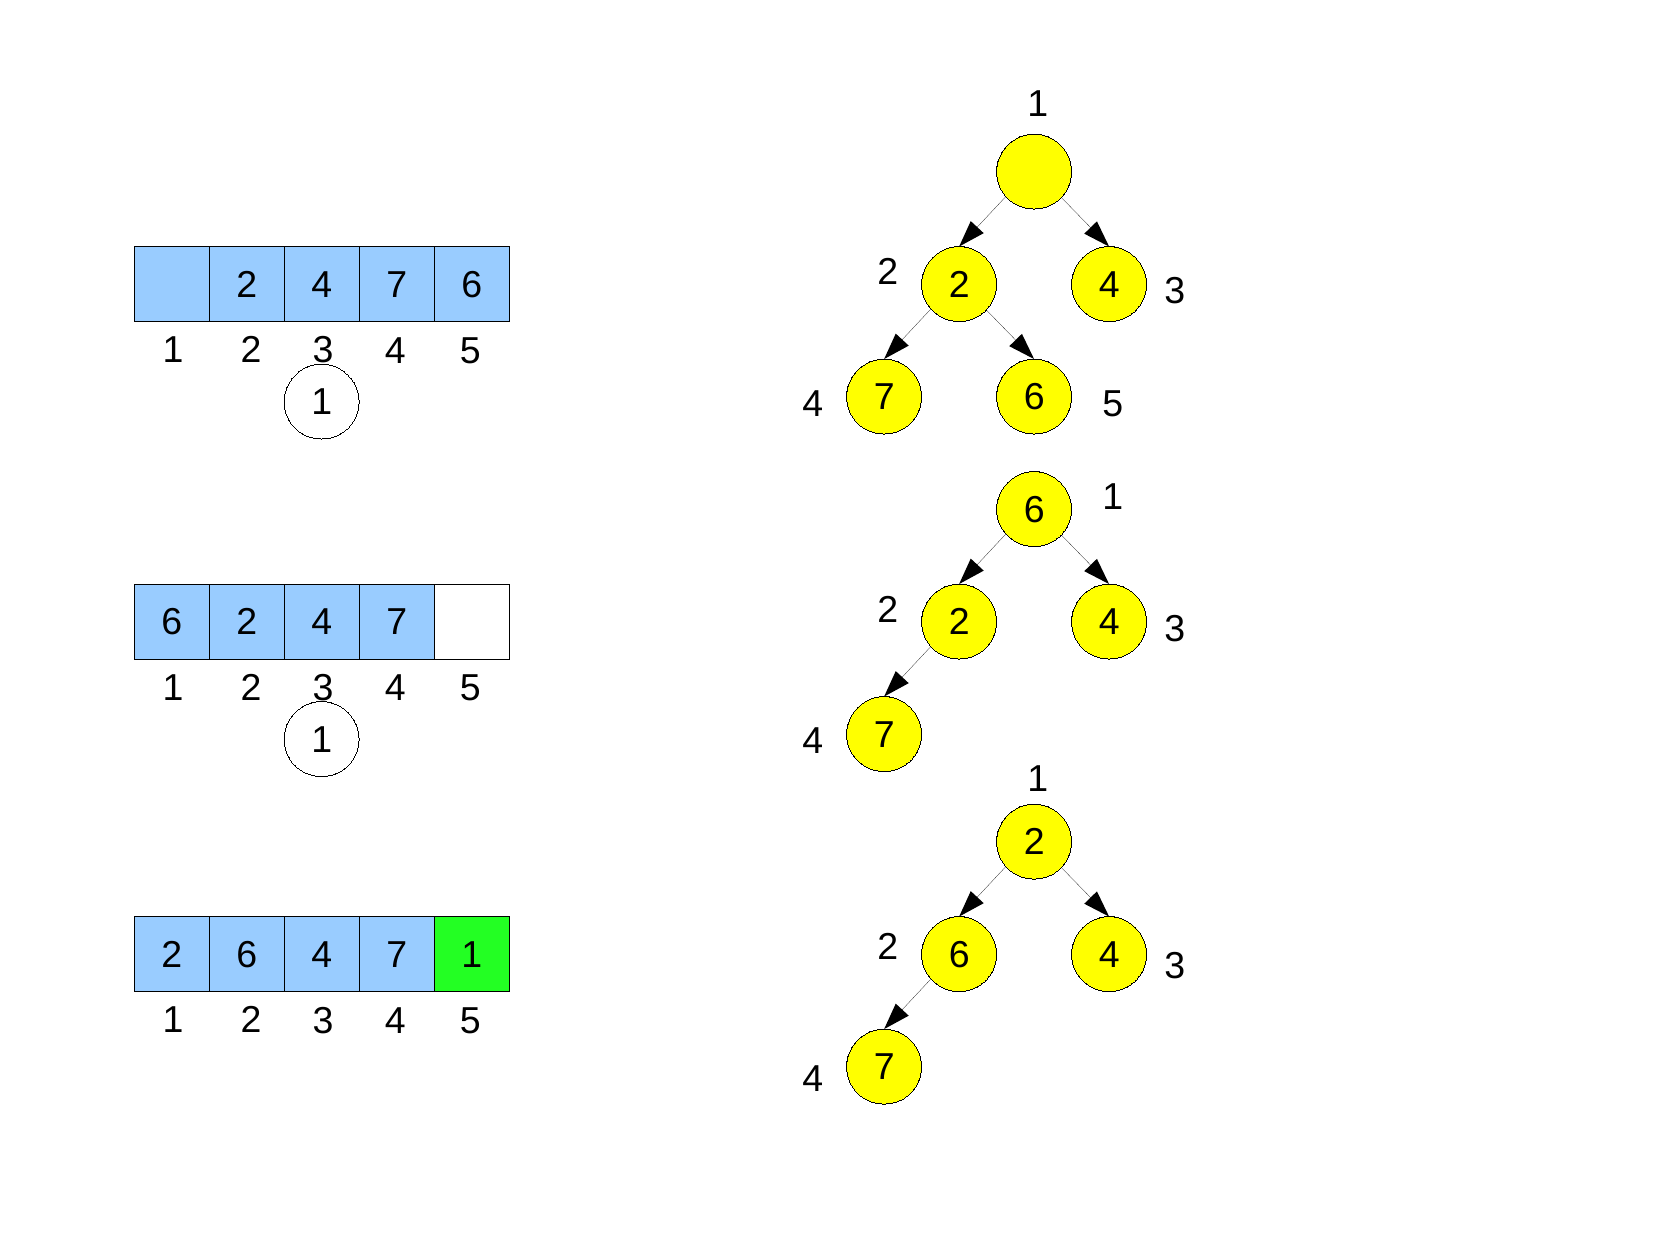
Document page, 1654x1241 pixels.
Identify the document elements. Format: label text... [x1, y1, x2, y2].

text_box 4 [356, 991, 431, 1049]
text_box 2 [209, 246, 284, 321]
text_box 7 [359, 916, 434, 991]
text_box 6 [209, 916, 284, 991]
text_box 6 [134, 584, 209, 659]
text_box 4 [356, 321, 431, 379]
text_box [996, 134, 1072, 210]
text_box 6 [996, 359, 1072, 435]
text_box 3 [1149, 262, 1201, 336]
text_box 7 [846, 696, 922, 772]
text_box 6 [921, 916, 997, 992]
text_box 1 [434, 916, 510, 991]
text_box 4 [1071, 916, 1147, 992]
text_box 5 [431, 991, 510, 1049]
text_box 3 [284, 659, 356, 716]
text_box 4 [284, 916, 359, 991]
text_box 2 [921, 584, 997, 660]
text_box 4 [787, 1050, 838, 1107]
text_box 3 [284, 321, 356, 379]
text_box 1 [134, 321, 212, 379]
text_box 1 [284, 379, 360, 440]
text_box 7 [359, 246, 434, 321]
text_box [434, 584, 510, 659]
text_box 7 [846, 359, 922, 435]
text_box 2 [212, 321, 284, 379]
text_box 4 [356, 659, 431, 716]
text_box 1 [134, 991, 212, 1049]
text_box 2 [921, 246, 997, 322]
text_box 2 [209, 584, 284, 659]
text_box 2 [134, 916, 209, 991]
text_box 6 [434, 246, 510, 321]
text_box 1 [1012, 750, 1063, 807]
text_box 2 [212, 991, 284, 1049]
text_box 3 [284, 991, 356, 1049]
text_box 6 [996, 471, 1072, 547]
text_box 2 [862, 918, 913, 975]
text_box 5 [1087, 375, 1138, 432]
text_box 2 [212, 659, 284, 716]
text_box 4 [787, 375, 838, 432]
text_box 4 [284, 584, 359, 659]
text_box 3 [1149, 600, 1201, 673]
text_box 1 [1012, 75, 1063, 132]
text_box 2 [862, 580, 913, 638]
text_box 2 [862, 243, 913, 300]
text_box 1 [284, 716, 360, 777]
text_box 4 [787, 712, 838, 770]
text_box 4 [284, 246, 359, 321]
text_box 7 [846, 1029, 922, 1105]
text_box 3 [1149, 937, 1201, 1011]
text_box [134, 246, 209, 321]
text_box 2 [996, 807, 1072, 880]
text_box 5 [431, 321, 510, 379]
text_box 5 [431, 659, 510, 717]
text_box 4 [1071, 246, 1147, 322]
text_box 1 [134, 659, 212, 716]
text_box 1 [1087, 468, 1138, 525]
text_box 4 [1071, 584, 1147, 660]
text_box 7 [359, 584, 434, 659]
